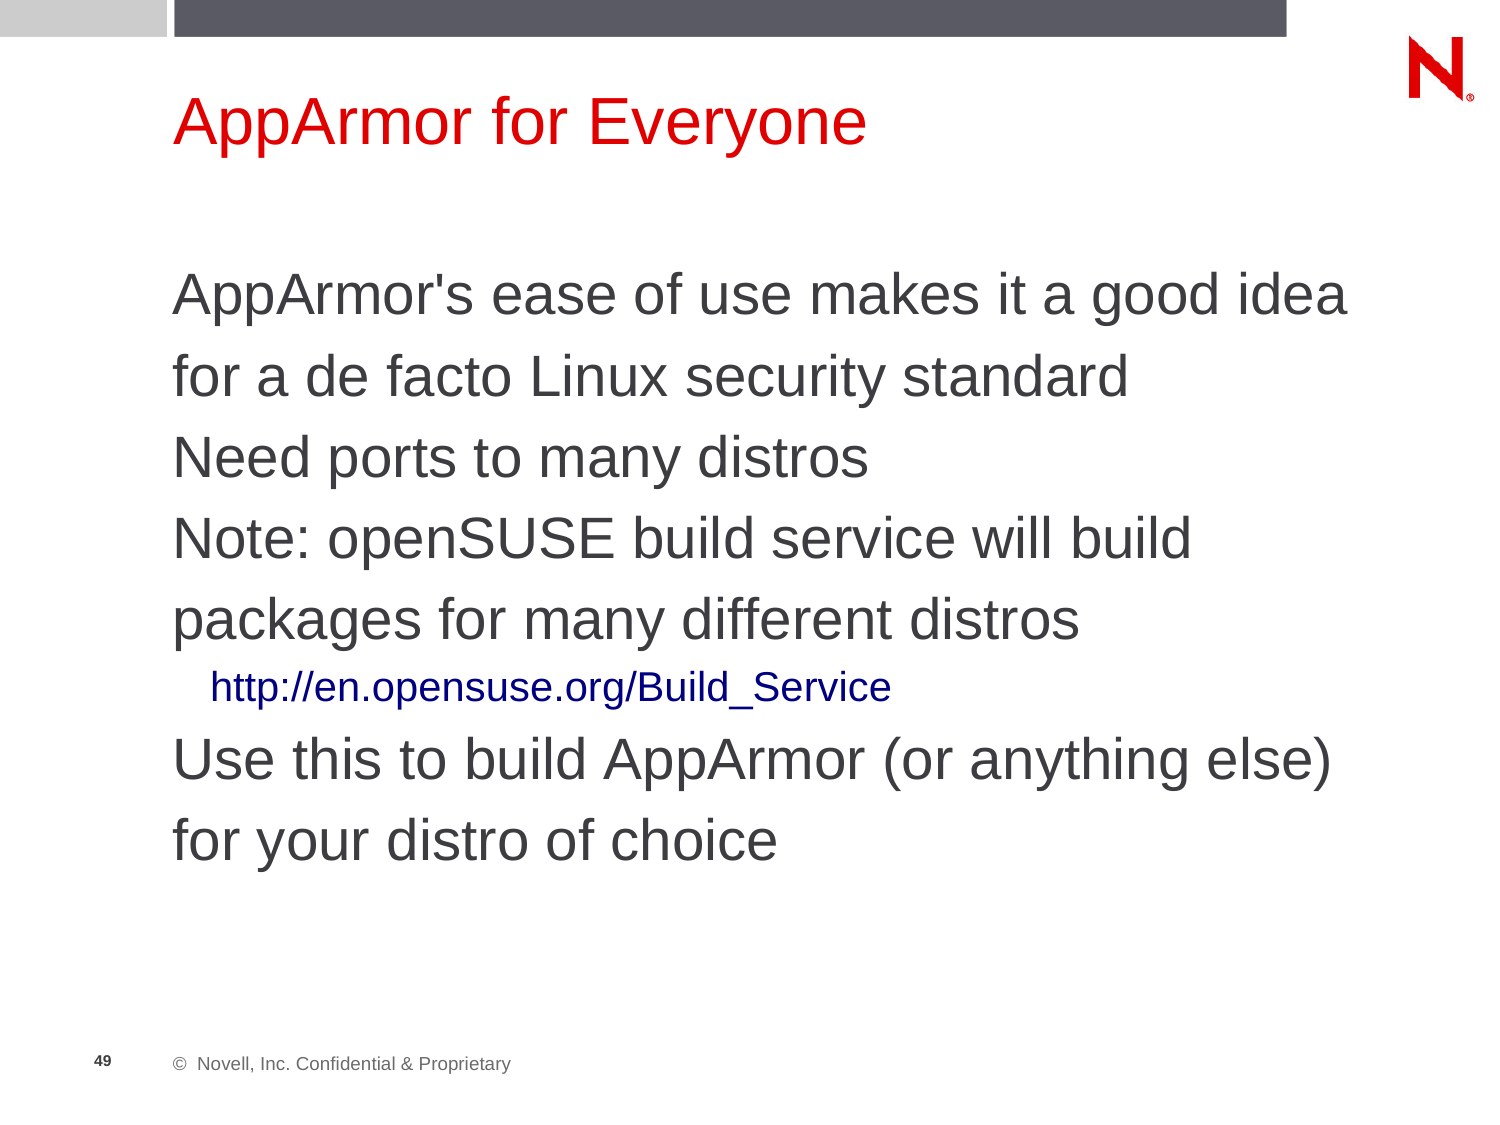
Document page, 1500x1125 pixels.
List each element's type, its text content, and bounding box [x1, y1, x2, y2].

title AppArmor for Everyone [173, 41, 1395, 205]
picture [1404, 32, 1477, 105]
list AppArmor's ease of use makes it a good idea for a de facto Linux security standard Need ports to many distros Note: openSUSE build service will build packages for many different distros http://en.opensuse.org/Build_Service Use this to build AppArmor (or anything else) for your distro of choice [172, 246, 1413, 977]
